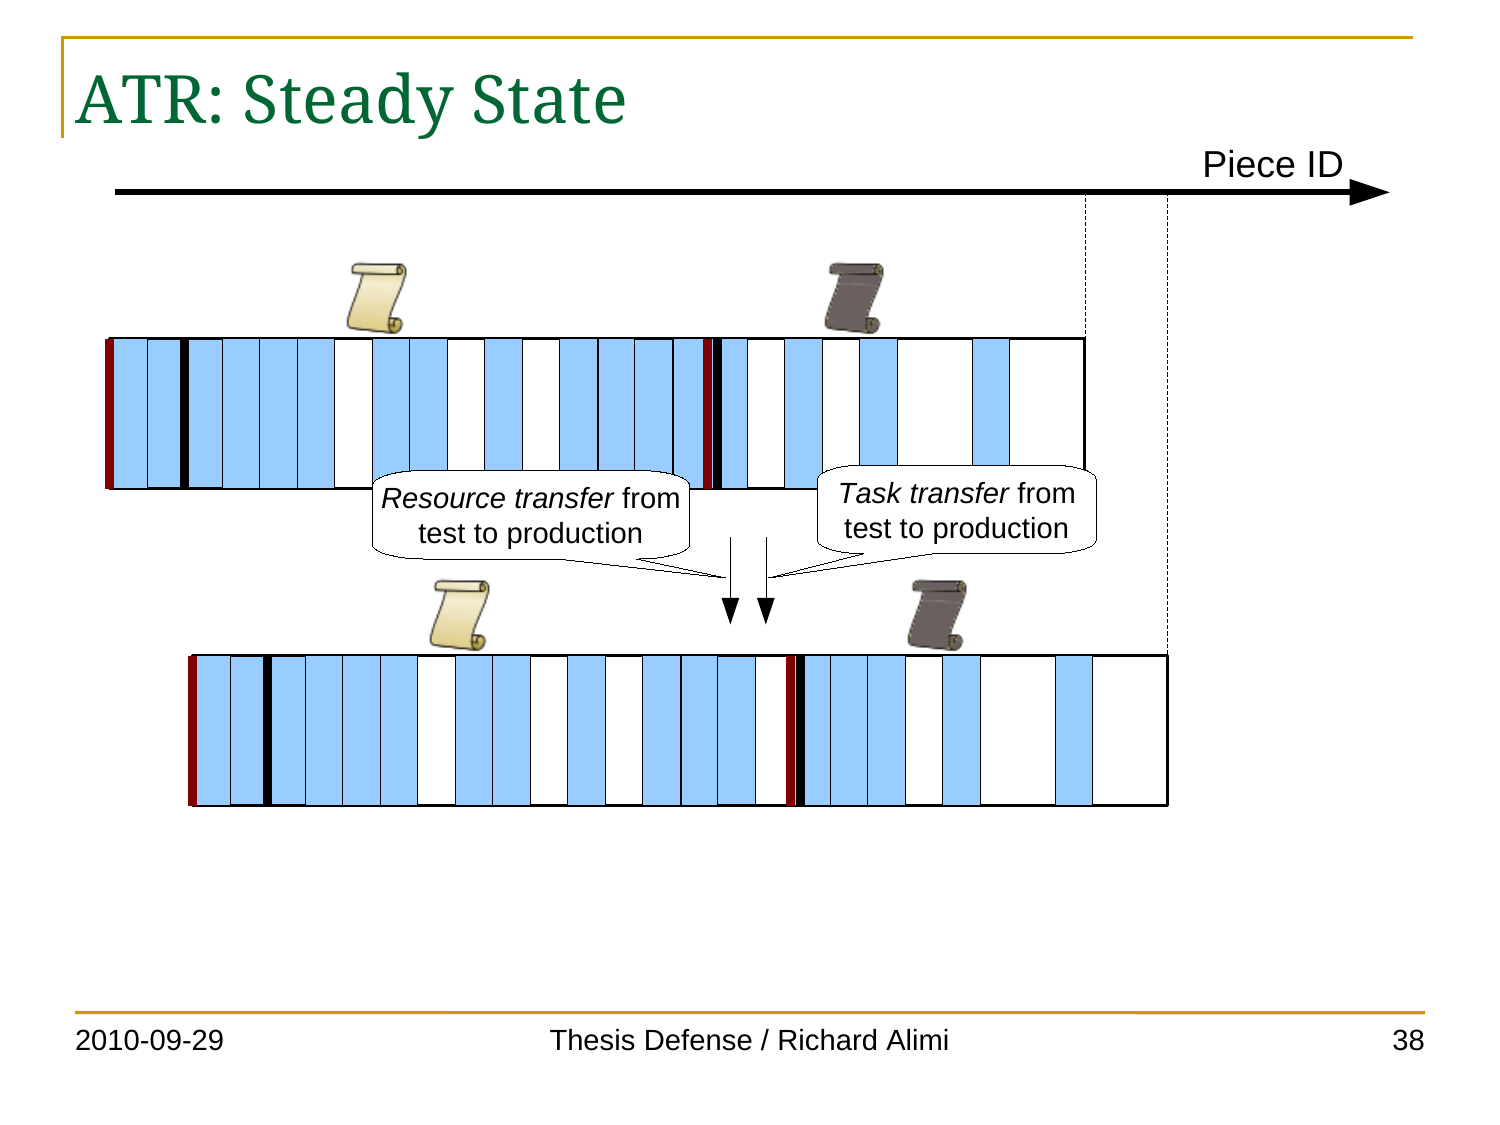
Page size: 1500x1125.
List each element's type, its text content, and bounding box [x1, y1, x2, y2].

text_box [567, 655, 606, 806]
text_box [972, 338, 1010, 465]
text_box [455, 655, 531, 806]
picture [822, 259, 887, 339]
text_box [599, 338, 711, 489]
text_box [712, 338, 721, 489]
text_box Task transfer from test to production [768, 465, 1097, 578]
text_box [272, 655, 418, 806]
text_box [189, 338, 335, 489]
text_box [942, 655, 981, 806]
text_box [1055, 655, 1093, 806]
picture [905, 576, 970, 656]
text_box Piece ID [1187, 132, 1359, 193]
text_box [682, 655, 756, 806]
text_box [642, 655, 681, 806]
text_box [722, 338, 748, 489]
text_box [114, 338, 180, 489]
text_box [805, 655, 906, 806]
text_box [859, 338, 898, 465]
text_box [795, 655, 804, 806]
text_box [784, 338, 823, 489]
text_box Resource transfer from test to production [372, 470, 726, 578]
text_box [197, 655, 263, 806]
title ATR: Steady State [75, 45, 1425, 151]
text_box [484, 338, 523, 470]
text_box [372, 338, 448, 483]
picture [344, 259, 410, 339]
text_box [559, 338, 598, 470]
picture [427, 576, 493, 656]
